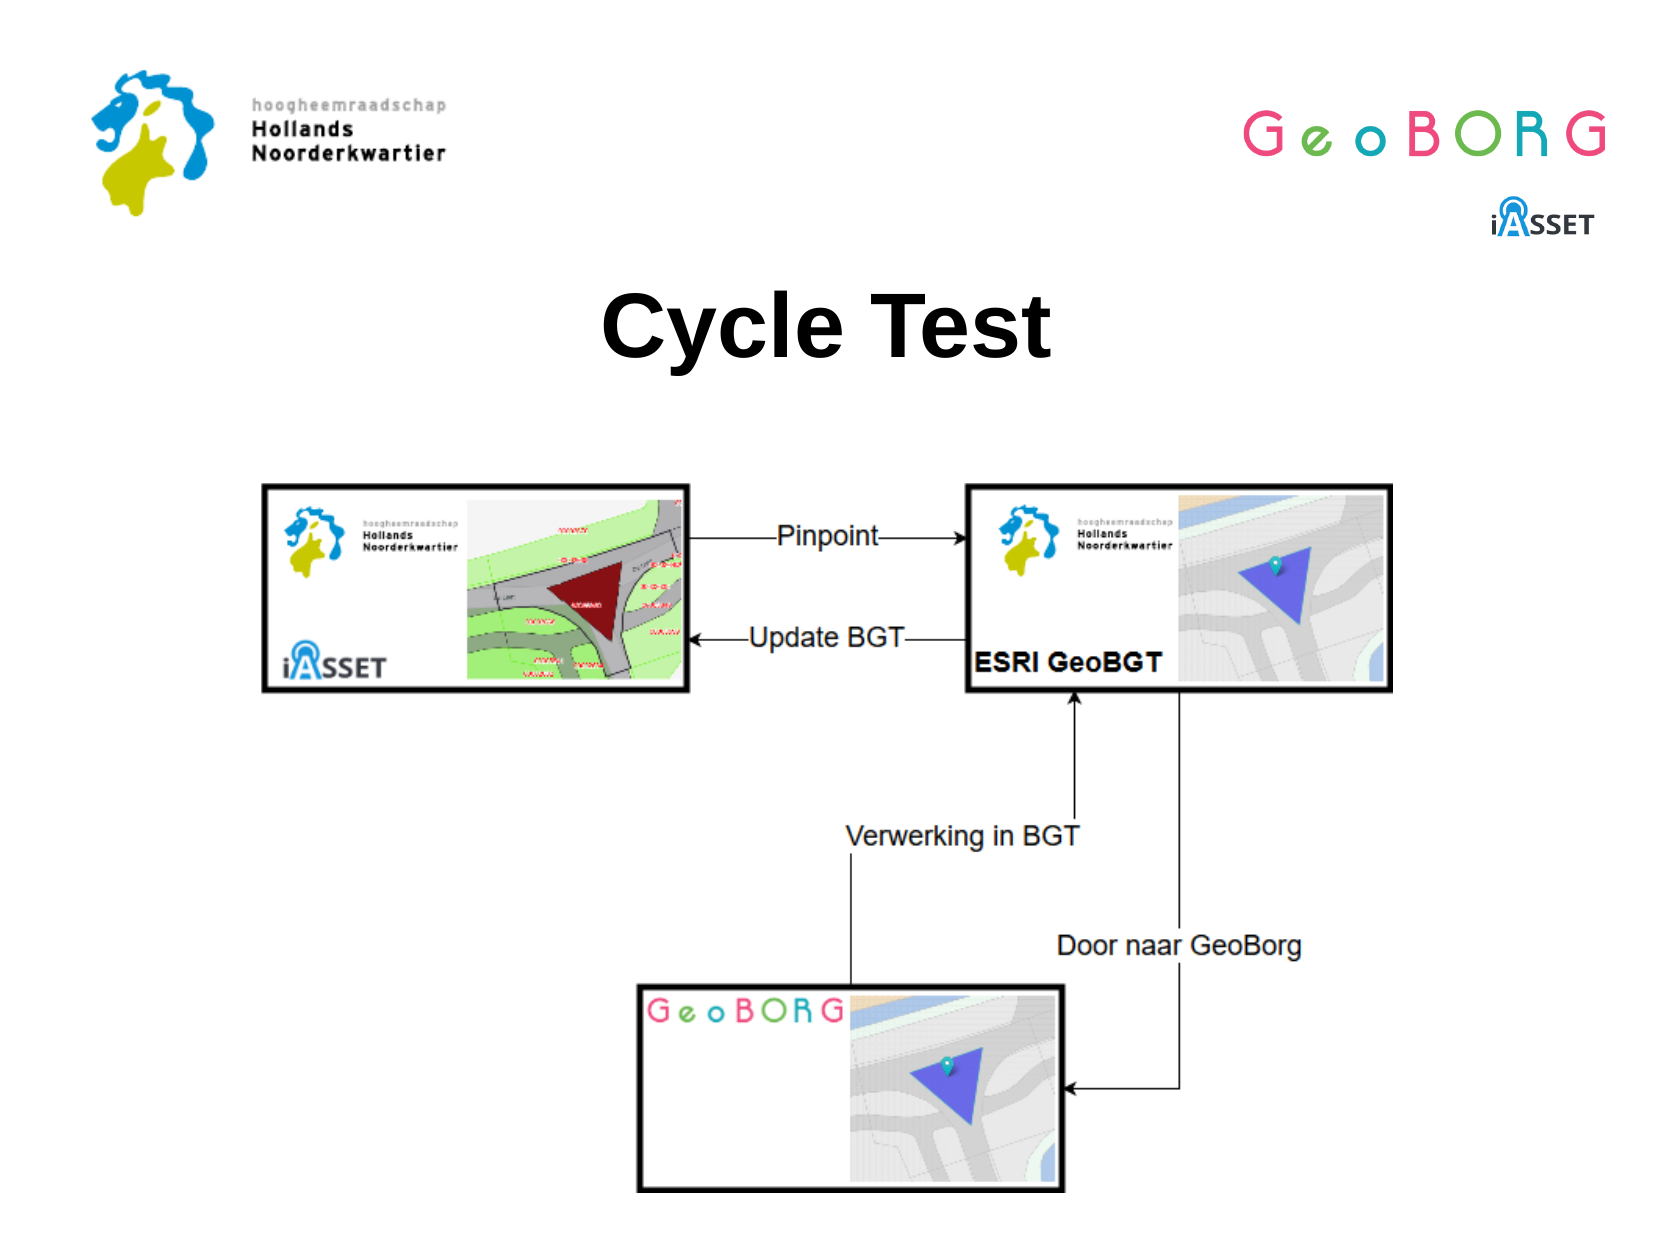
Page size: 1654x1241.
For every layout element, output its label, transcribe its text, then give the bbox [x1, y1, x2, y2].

picture [261, 483, 1393, 1193]
picture [1487, 195, 1595, 239]
picture [59, 47, 481, 240]
title Cycle Test [82, 269, 1571, 593]
picture [1239, 106, 1619, 165]
